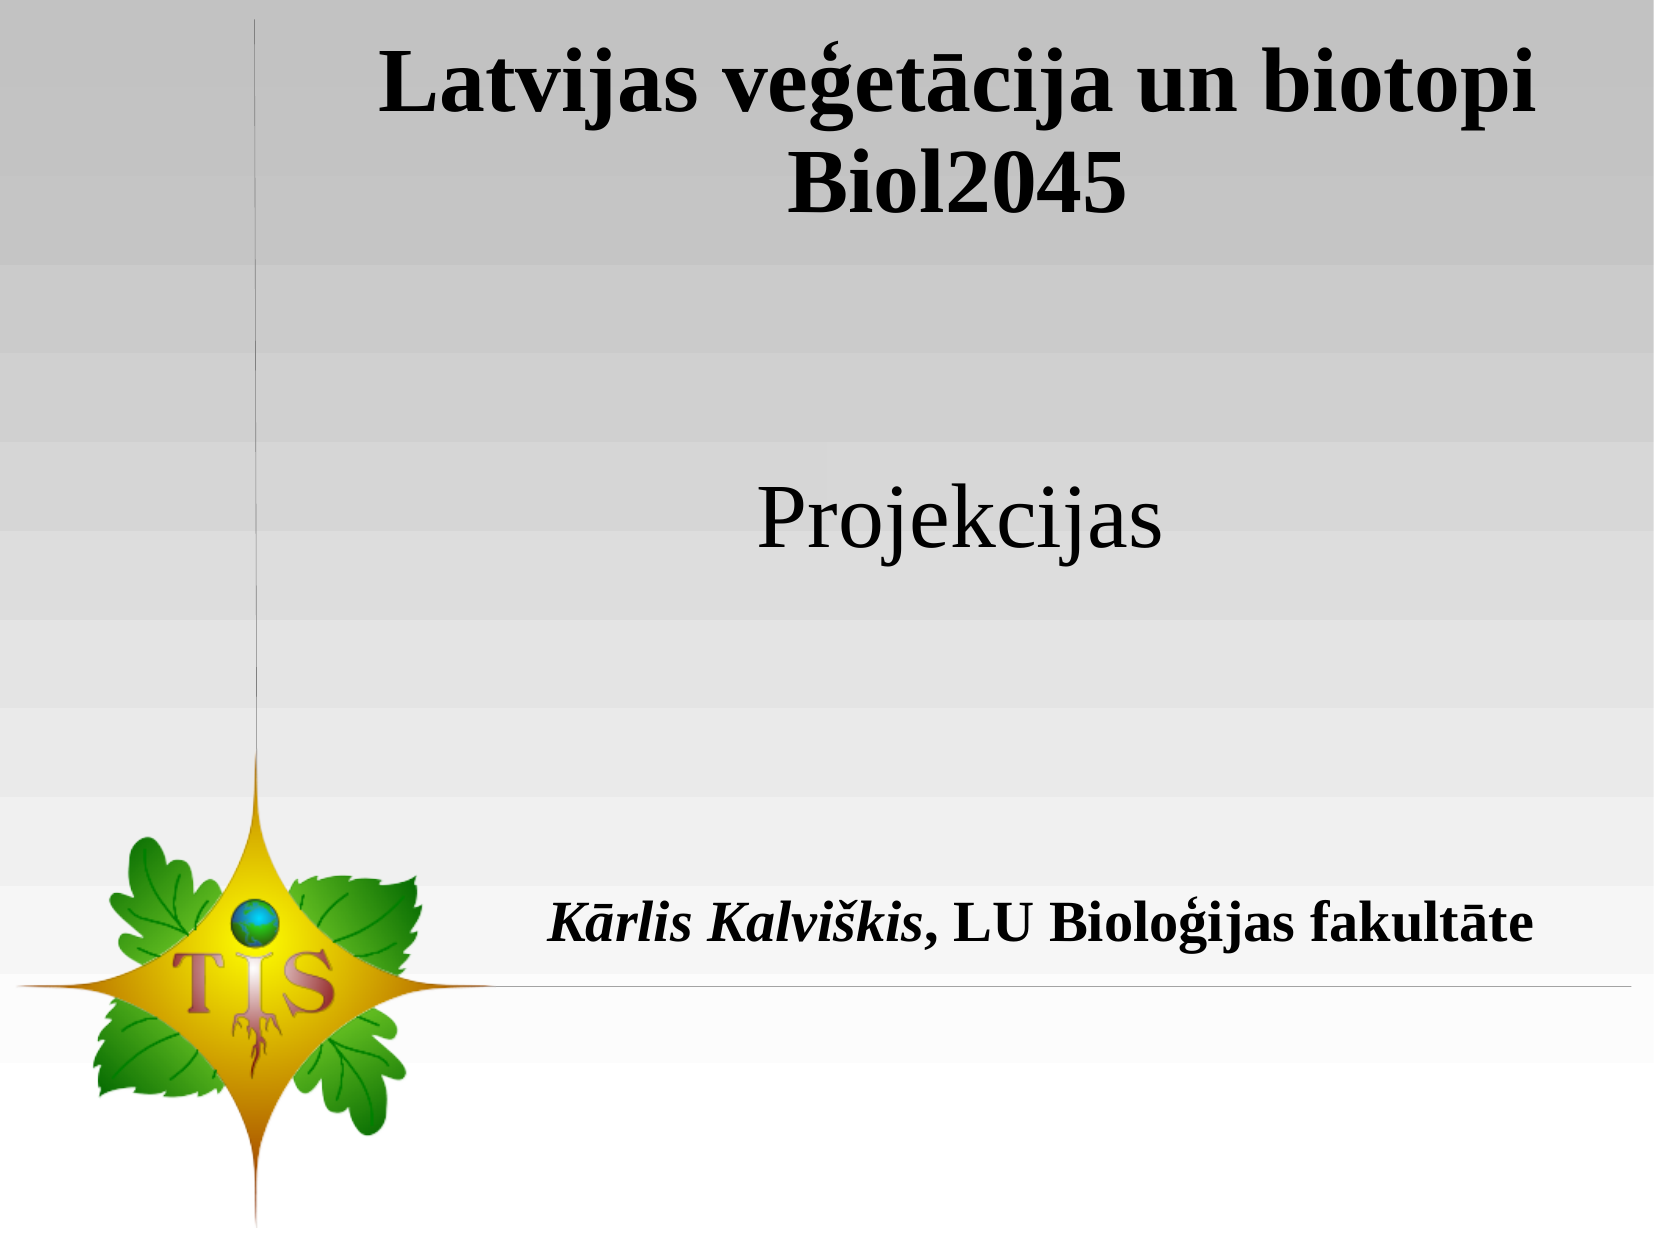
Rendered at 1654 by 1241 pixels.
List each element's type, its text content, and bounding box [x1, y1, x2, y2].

picture [0, 0, 1654, 1241]
title Projekcijas [327, 413, 1595, 621]
